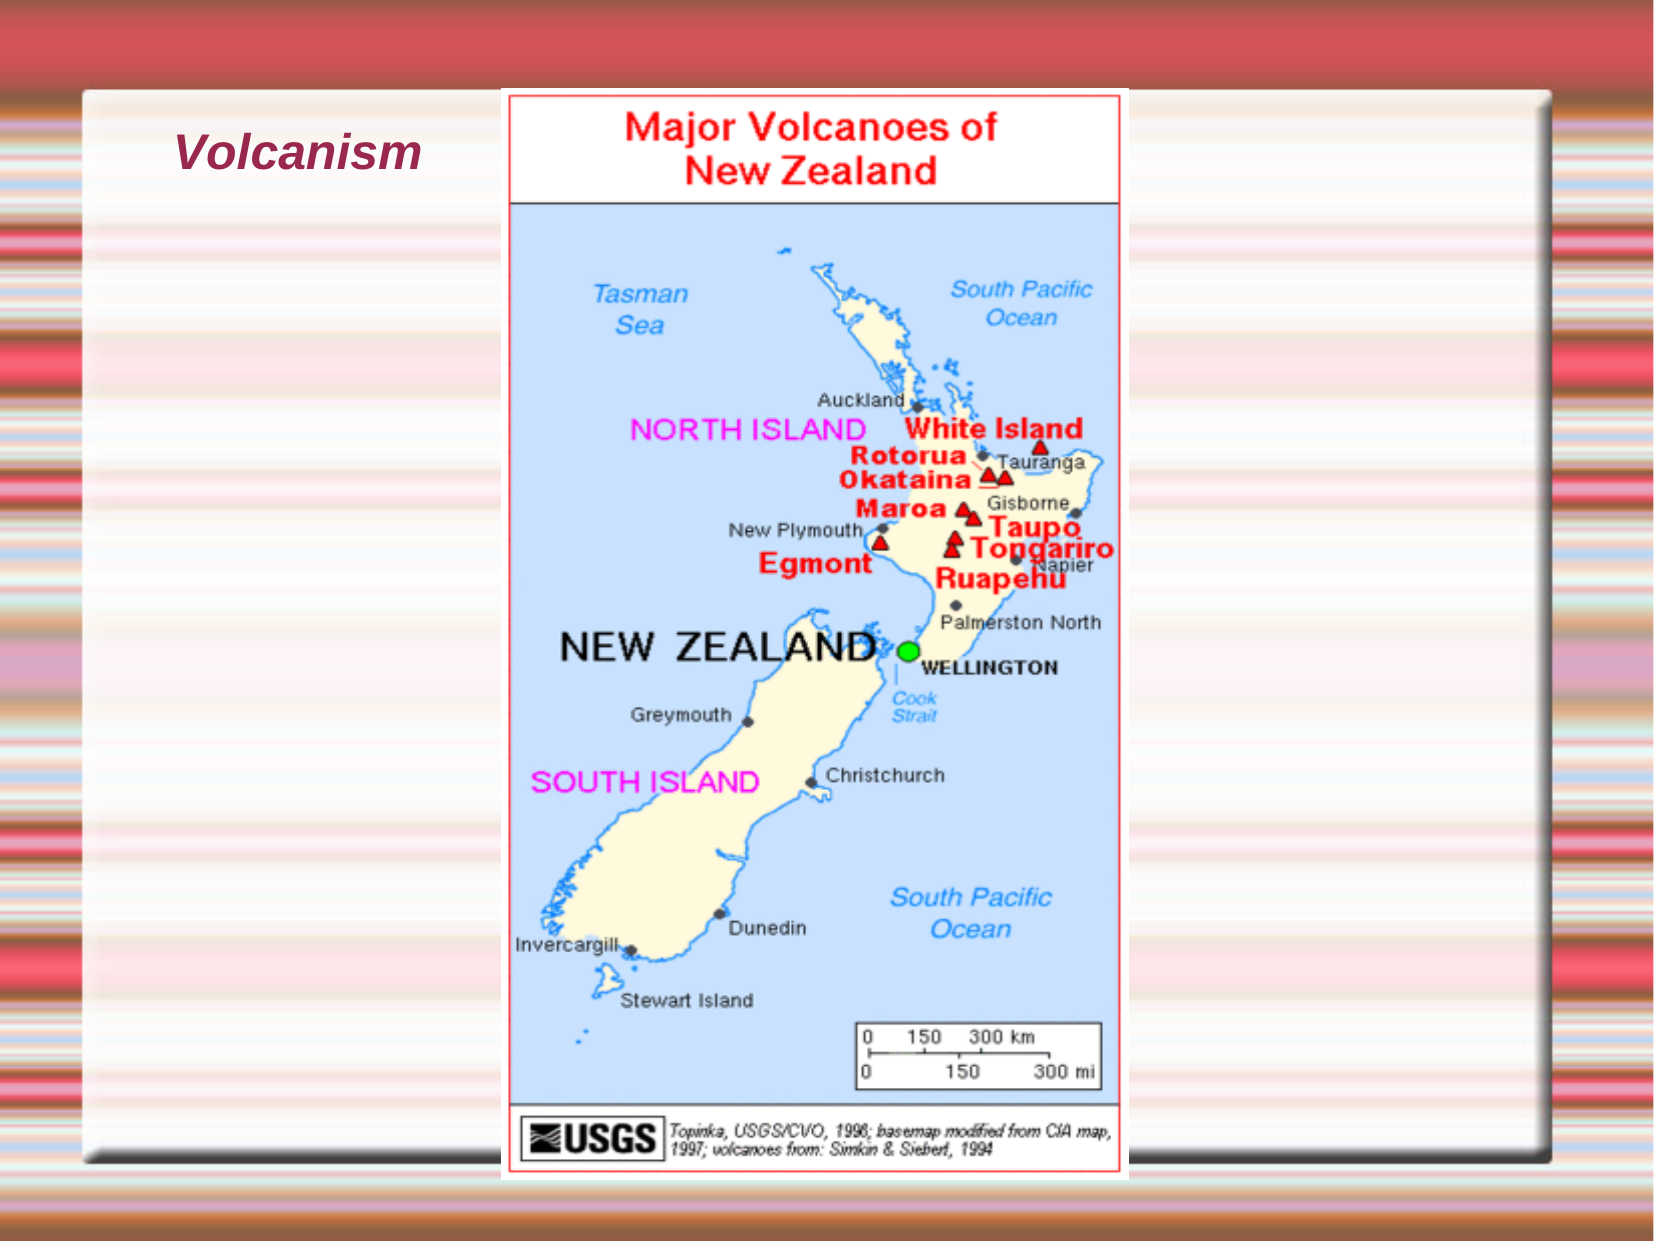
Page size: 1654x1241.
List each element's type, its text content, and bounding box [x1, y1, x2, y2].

picture [0, 0, 1654, 1241]
title Volcanism [0, 59, 1004, 246]
